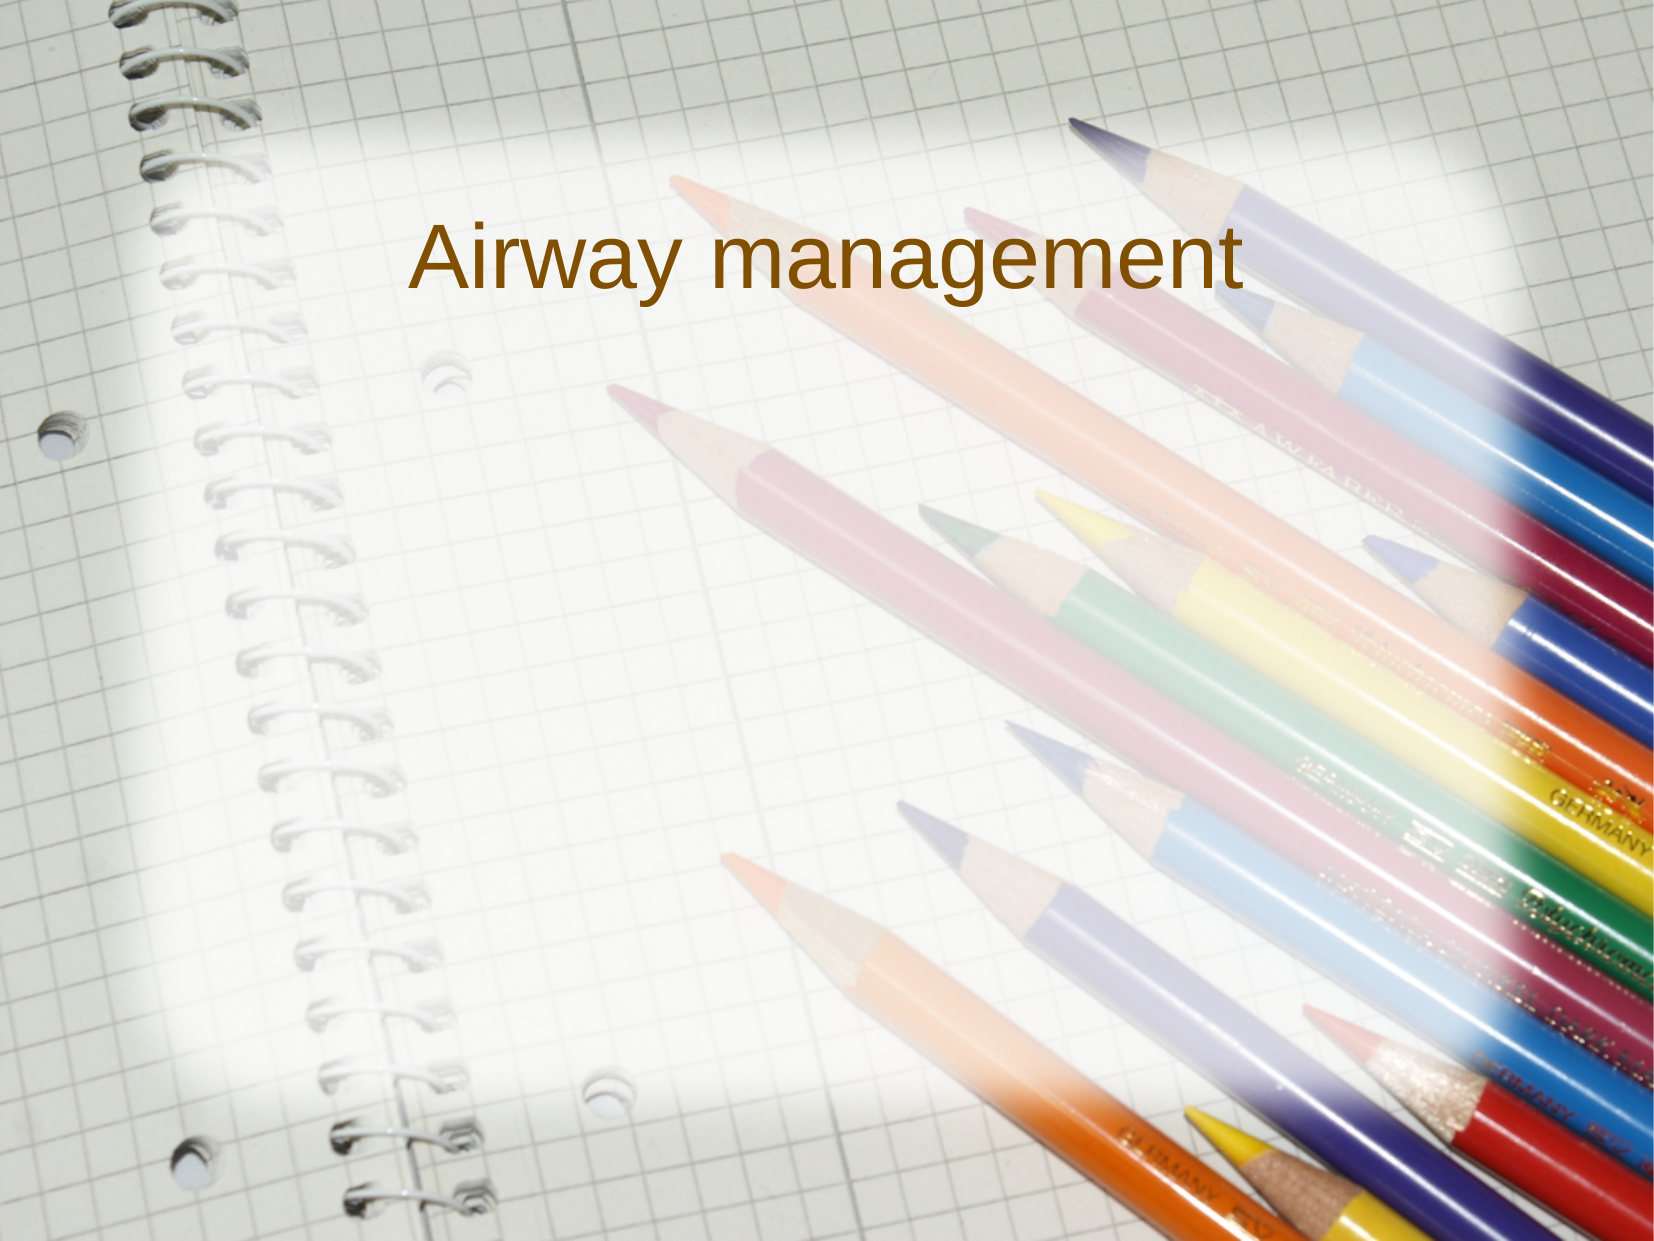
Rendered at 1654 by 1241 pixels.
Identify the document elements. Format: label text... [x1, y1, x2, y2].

title Airway management [147, 160, 1506, 353]
picture [0, 0, 1654, 1241]
